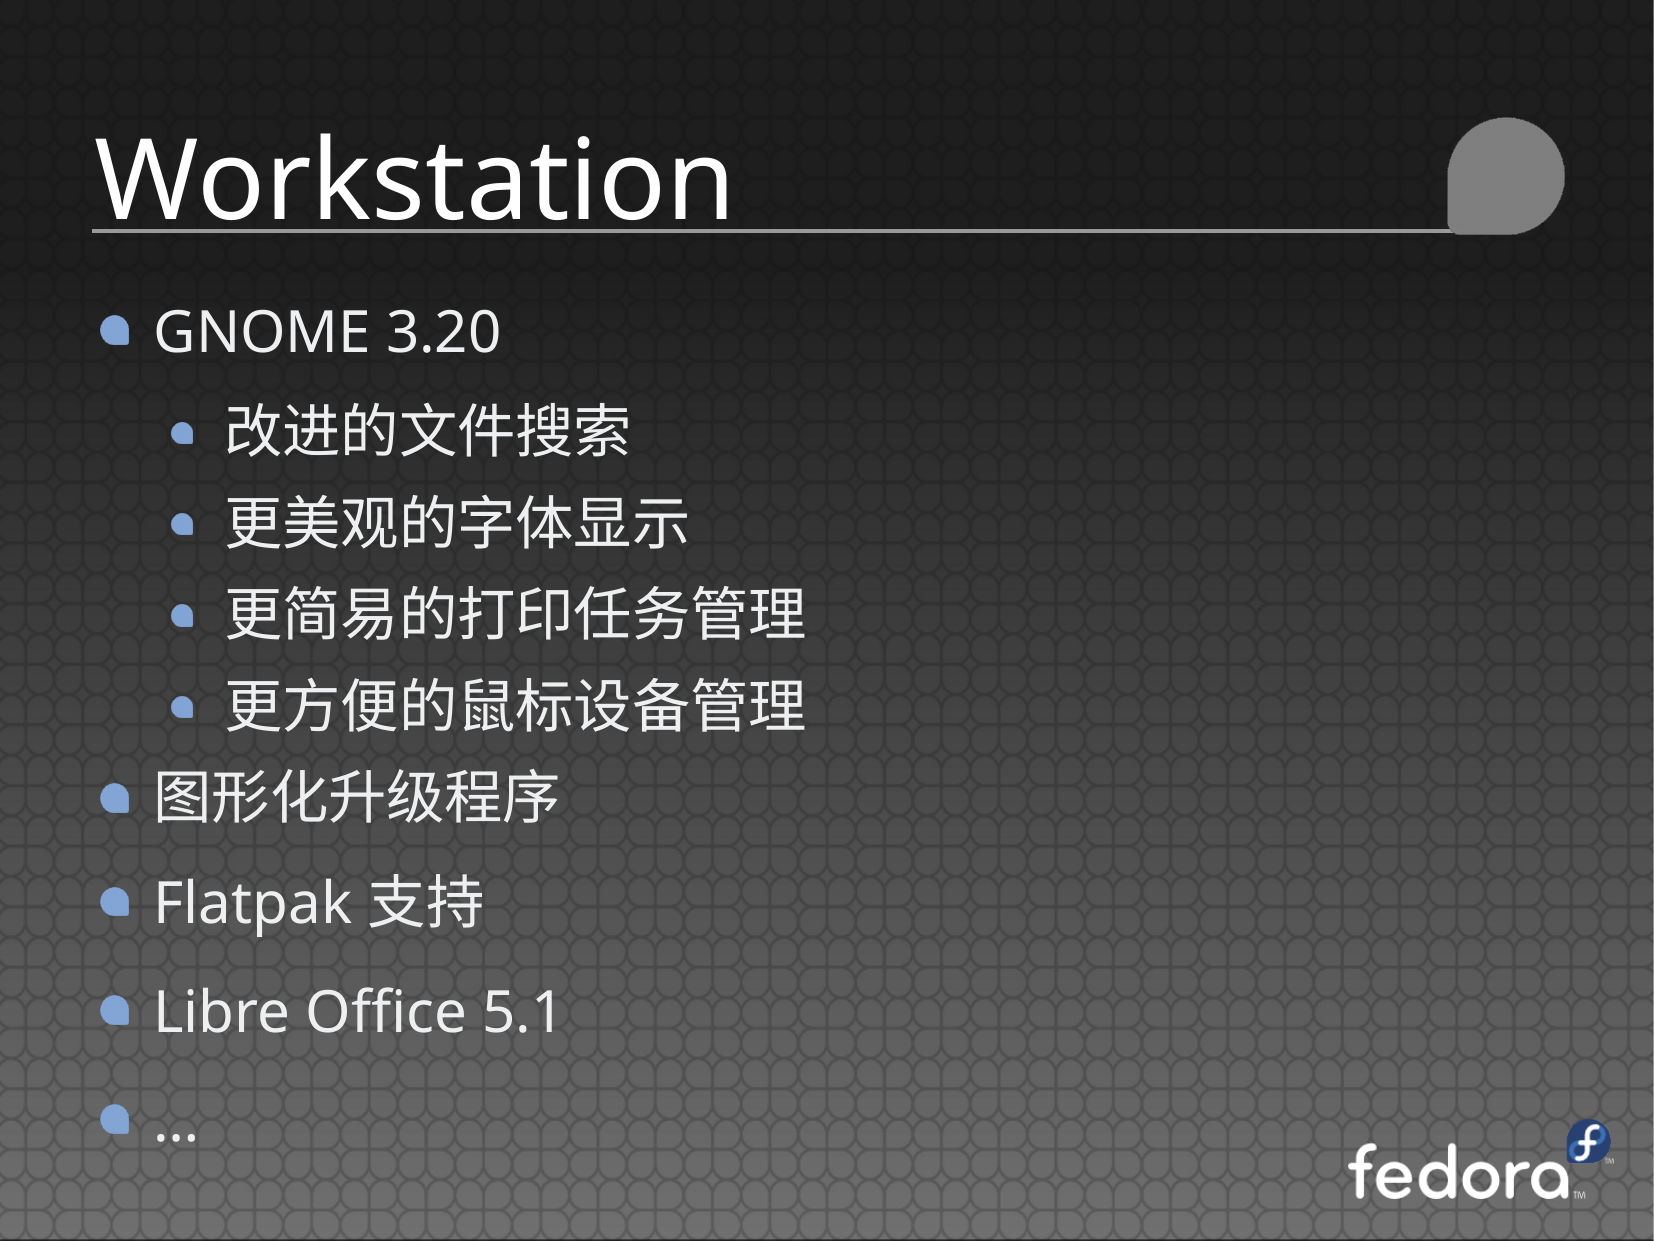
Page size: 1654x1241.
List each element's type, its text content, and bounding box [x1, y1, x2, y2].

list GNOME 3.20 改进的文件搜索 更美观的字体显示 更简易的打印任务管理 更方便的鼠标设备管理 图形化升级程序 Flatpak支持 Libre Office 5.1 … [82, 290, 1571, 1113]
picture [0, 0, 1654, 1241]
title Workstation [94, 100, 1426, 251]
